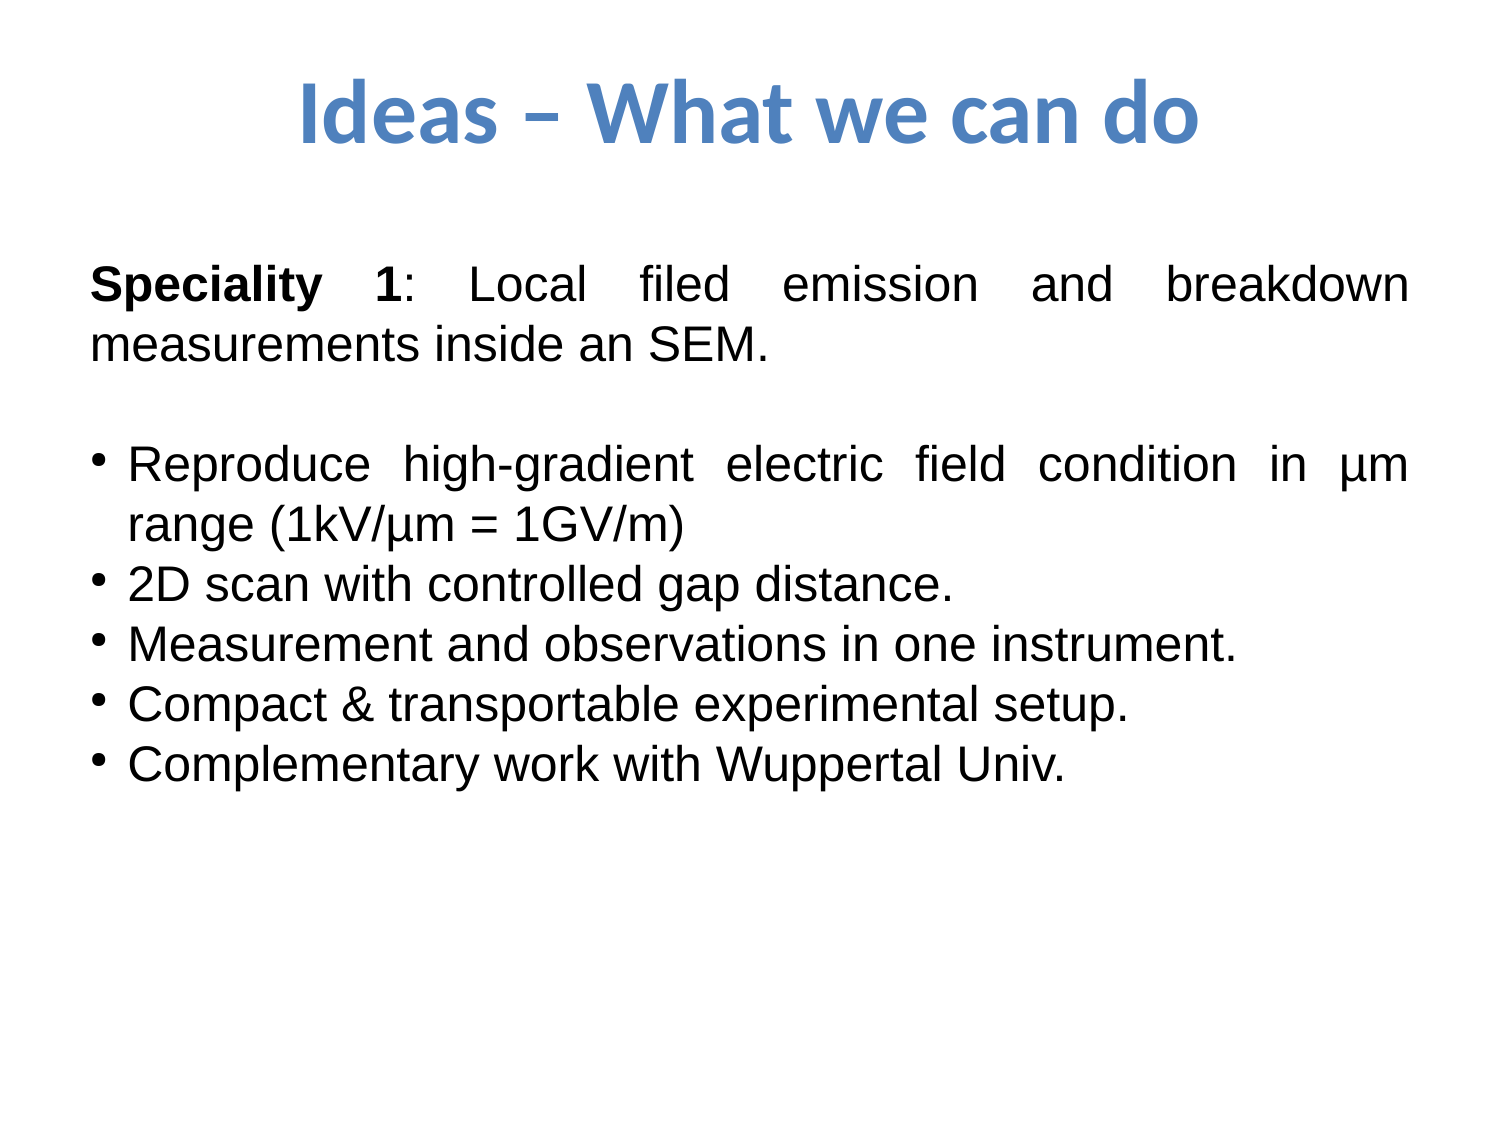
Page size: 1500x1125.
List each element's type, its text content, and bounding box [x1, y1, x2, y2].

text_box Speciality 1: Local filed emission and breakdown measurements inside an SEM. Reproduce high-gradient electric field condition in µm range (1kV/µm = 1GV/m) 2D scan with controlled gap distance. Measurement and observations in one instrument. Compact & transportable experimental setup. Complementary work with Wuppertal Univ. [75, 243, 1425, 976]
text_box Ideas – What we can do [75, 45, 1425, 233]
